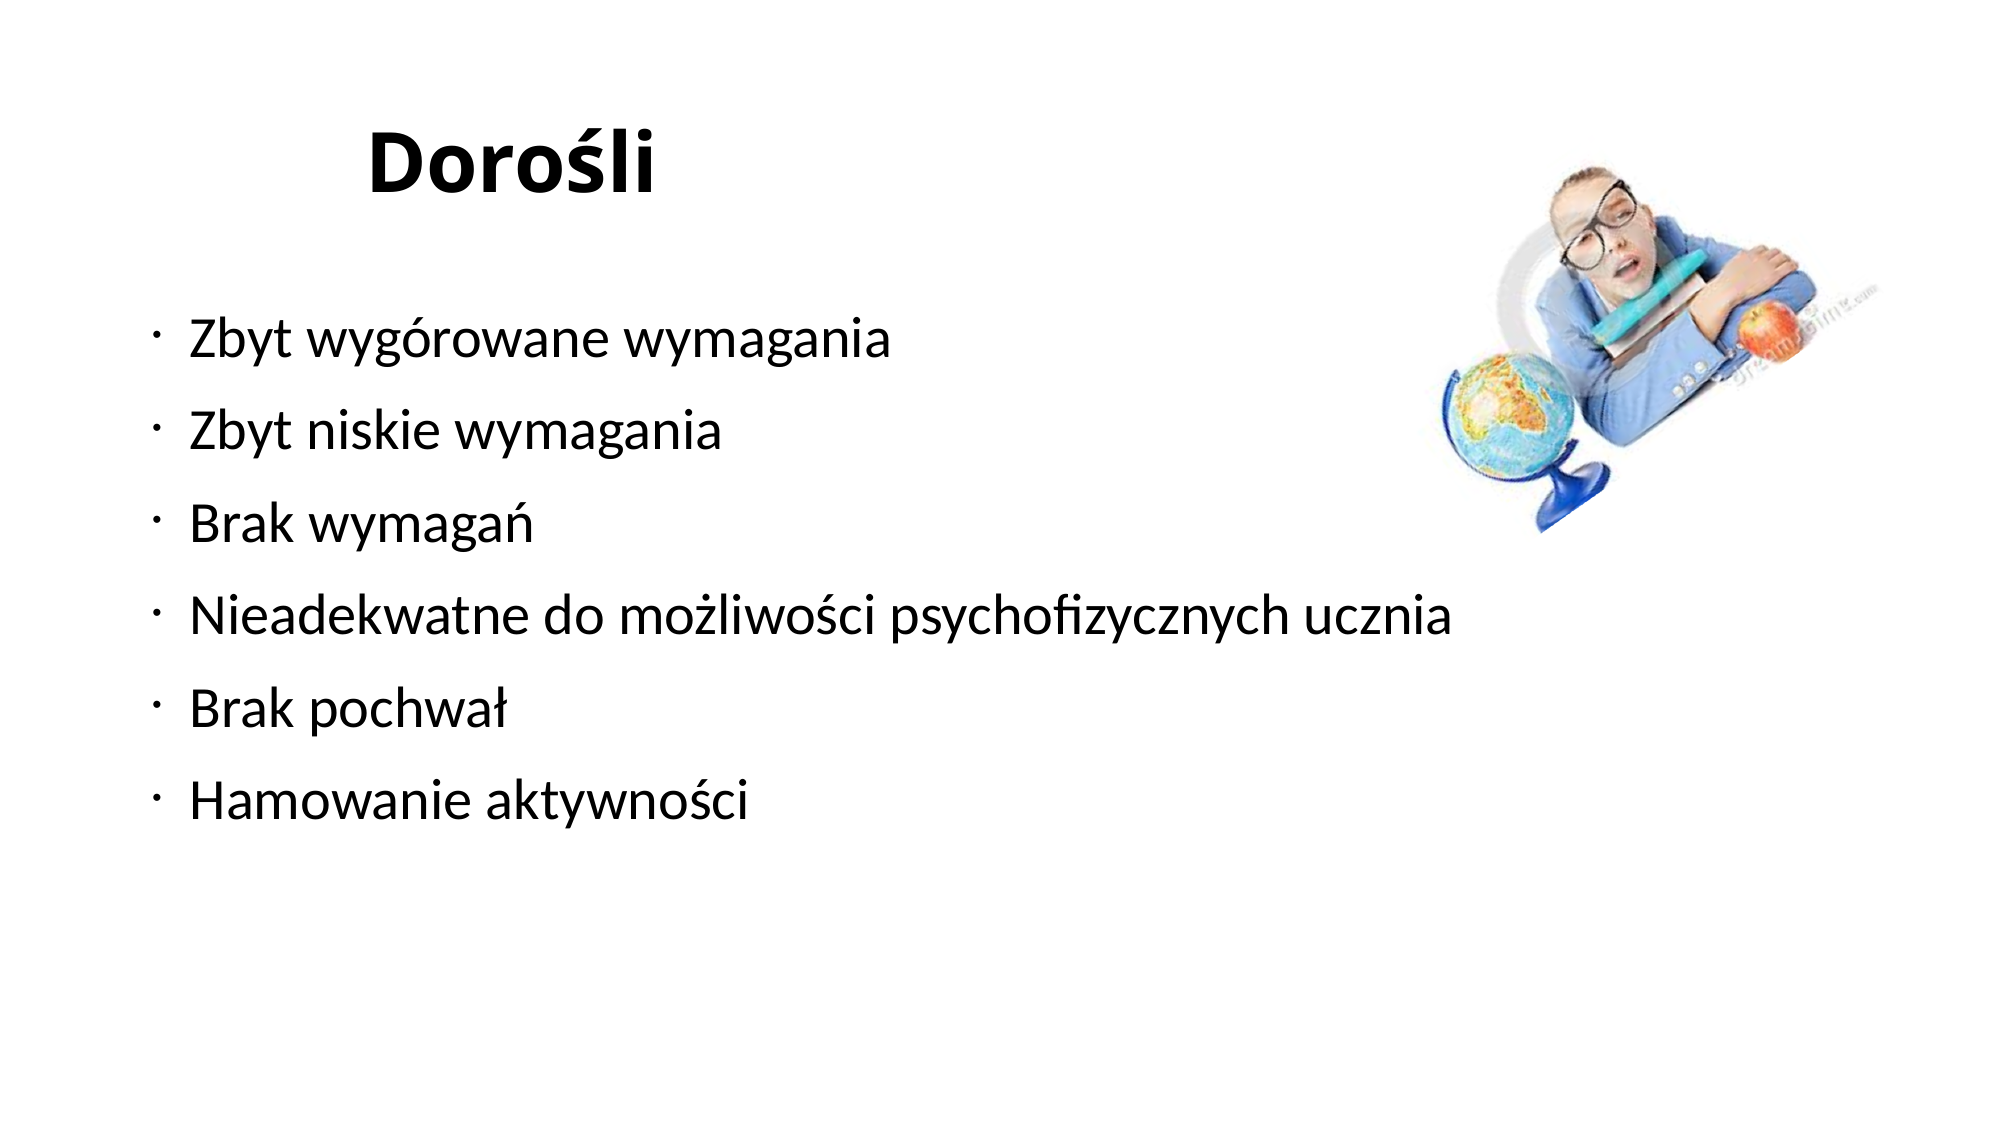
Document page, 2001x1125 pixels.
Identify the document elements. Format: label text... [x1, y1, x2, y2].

title Dorośli [350, 113, 1570, 299]
list Zbyt wygórowane wymagania Zbyt niskie wymagania Brak wymagań Nieadekwatne do możliwości psychofizycznych ucznia Brak pochwał Hamowanie aktywności [137, 299, 1863, 1014]
picture [1295, 25, 1884, 574]
